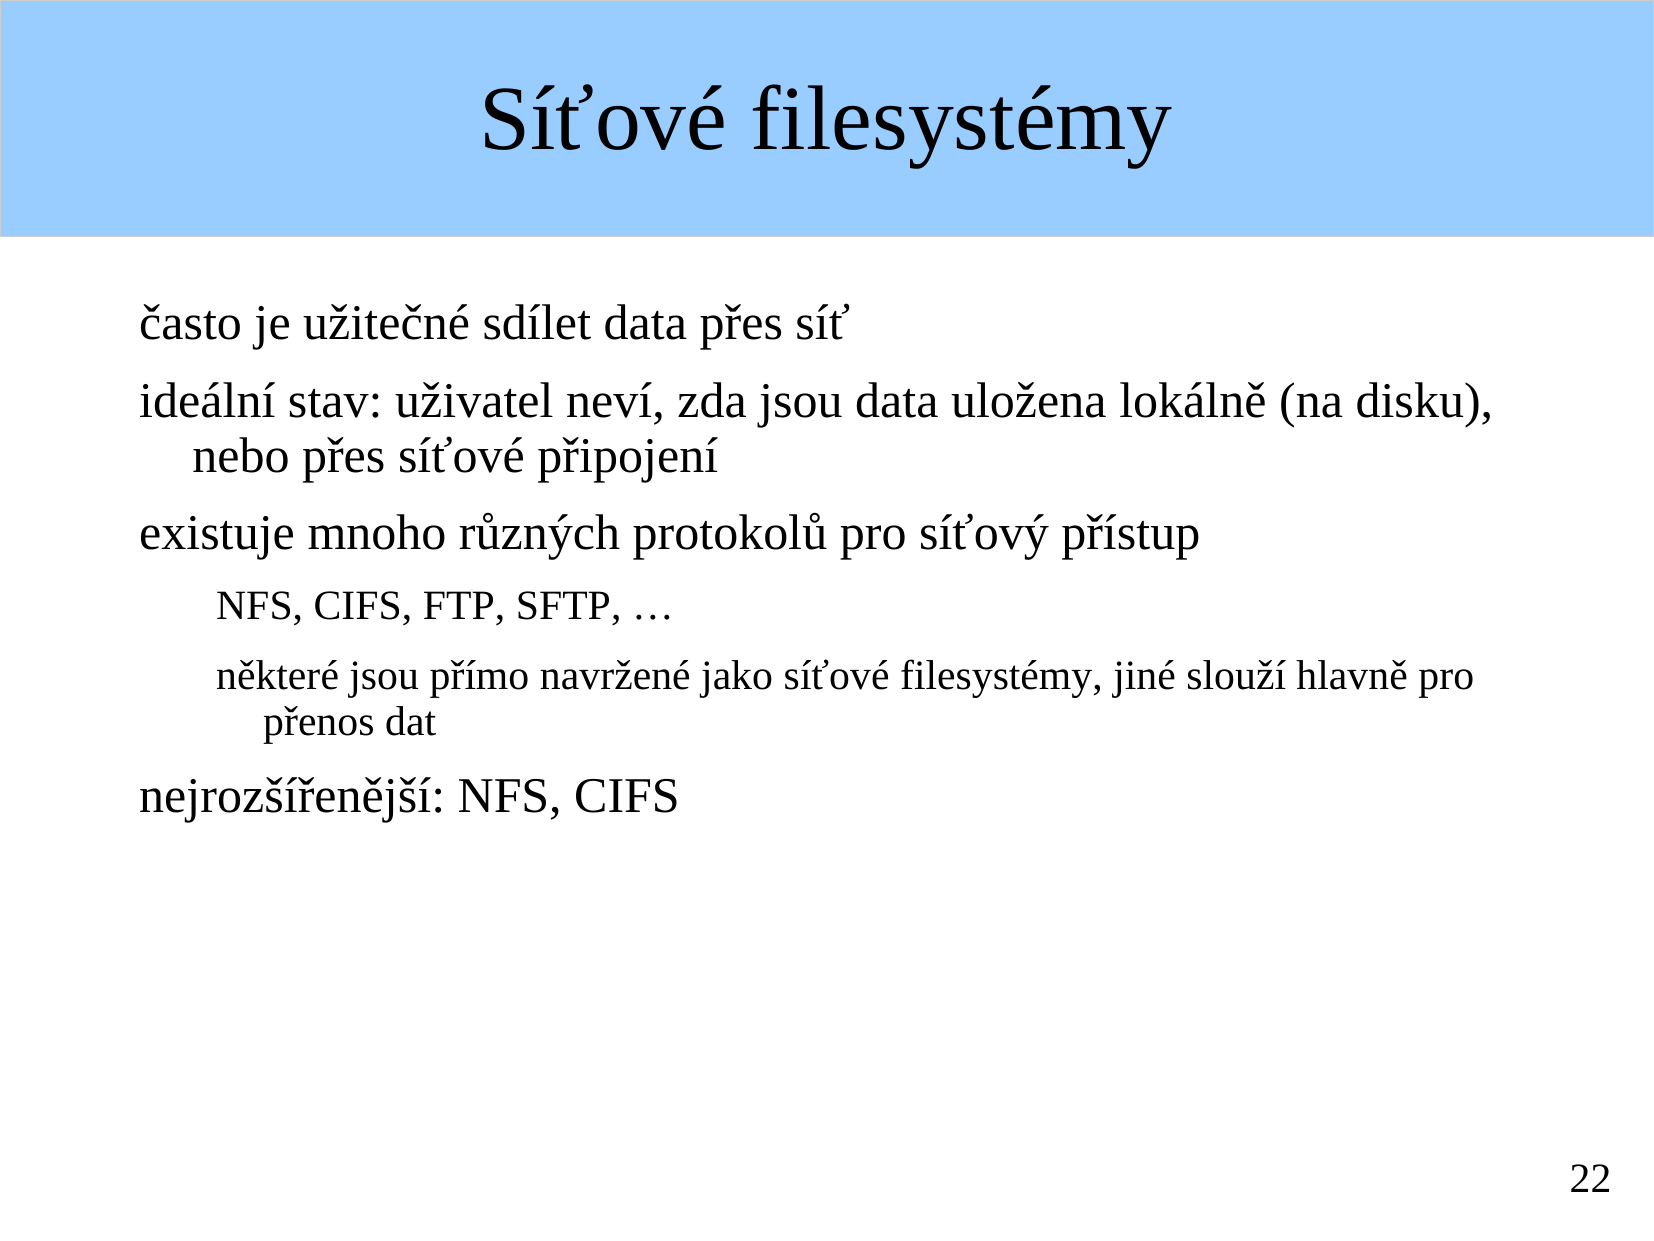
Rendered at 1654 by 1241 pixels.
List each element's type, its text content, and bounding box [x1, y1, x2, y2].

title Síťové filesystémy [0, 0, 1654, 237]
list často je užitečné sdílet data přes síť ideální stav: uživatel neví, zda jsou data uložena lokálně (na disku), nebo přes síťové připojení existuje mnoho různých protokolů pro síťový přístup NFS, CIFS, FTP, SFTP, … některé jsou přímo navržené jako síťové filesystémy, jiné slouží hlavně pro přenos dat nejrozšířenější: NFS, CIFS [121, 295, 1534, 1127]
